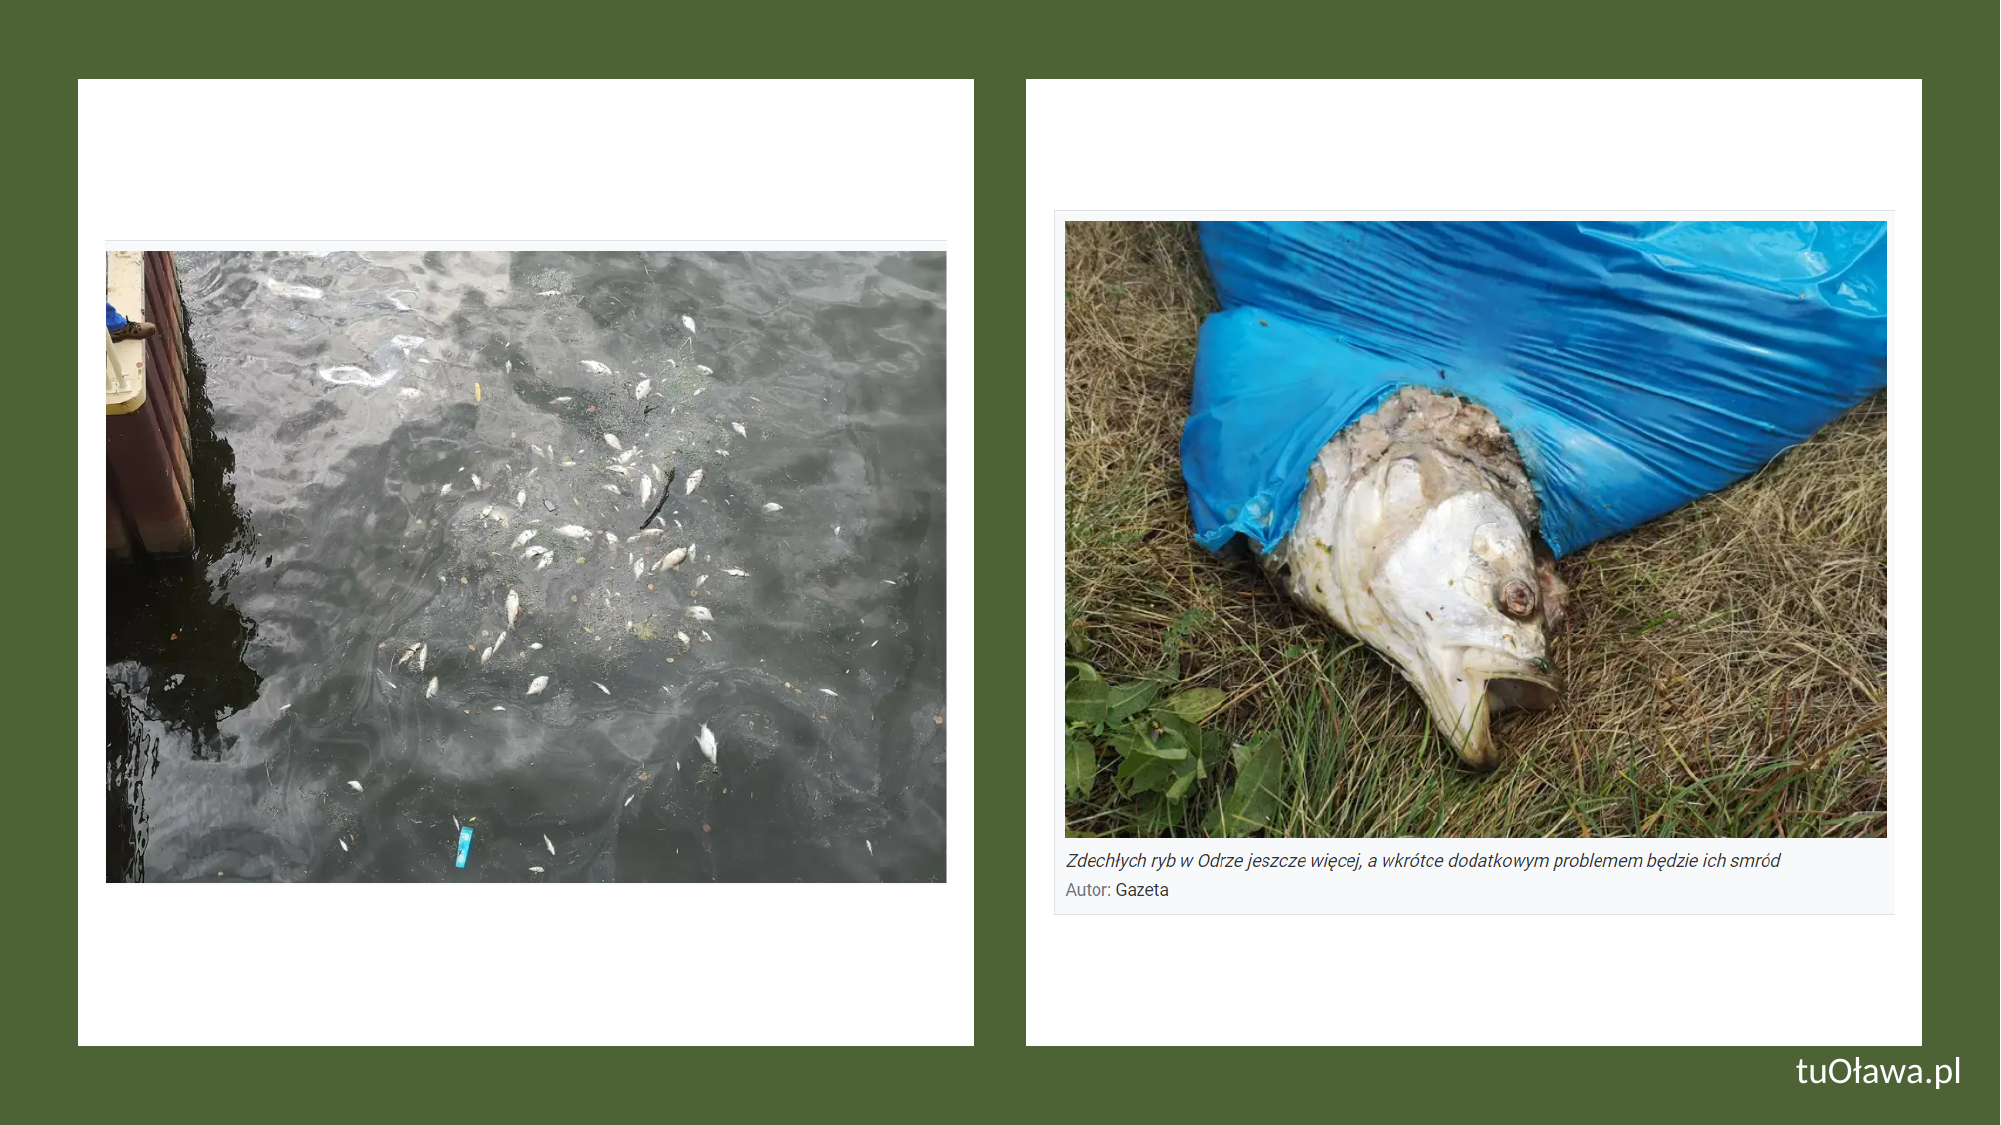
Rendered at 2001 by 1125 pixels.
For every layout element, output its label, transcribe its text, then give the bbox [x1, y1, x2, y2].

picture [1053, 204, 1895, 921]
text_box [0, 0, 2000, 1125]
text_box tuOława.pl [1780, 1038, 2000, 1100]
picture [105, 240, 947, 885]
